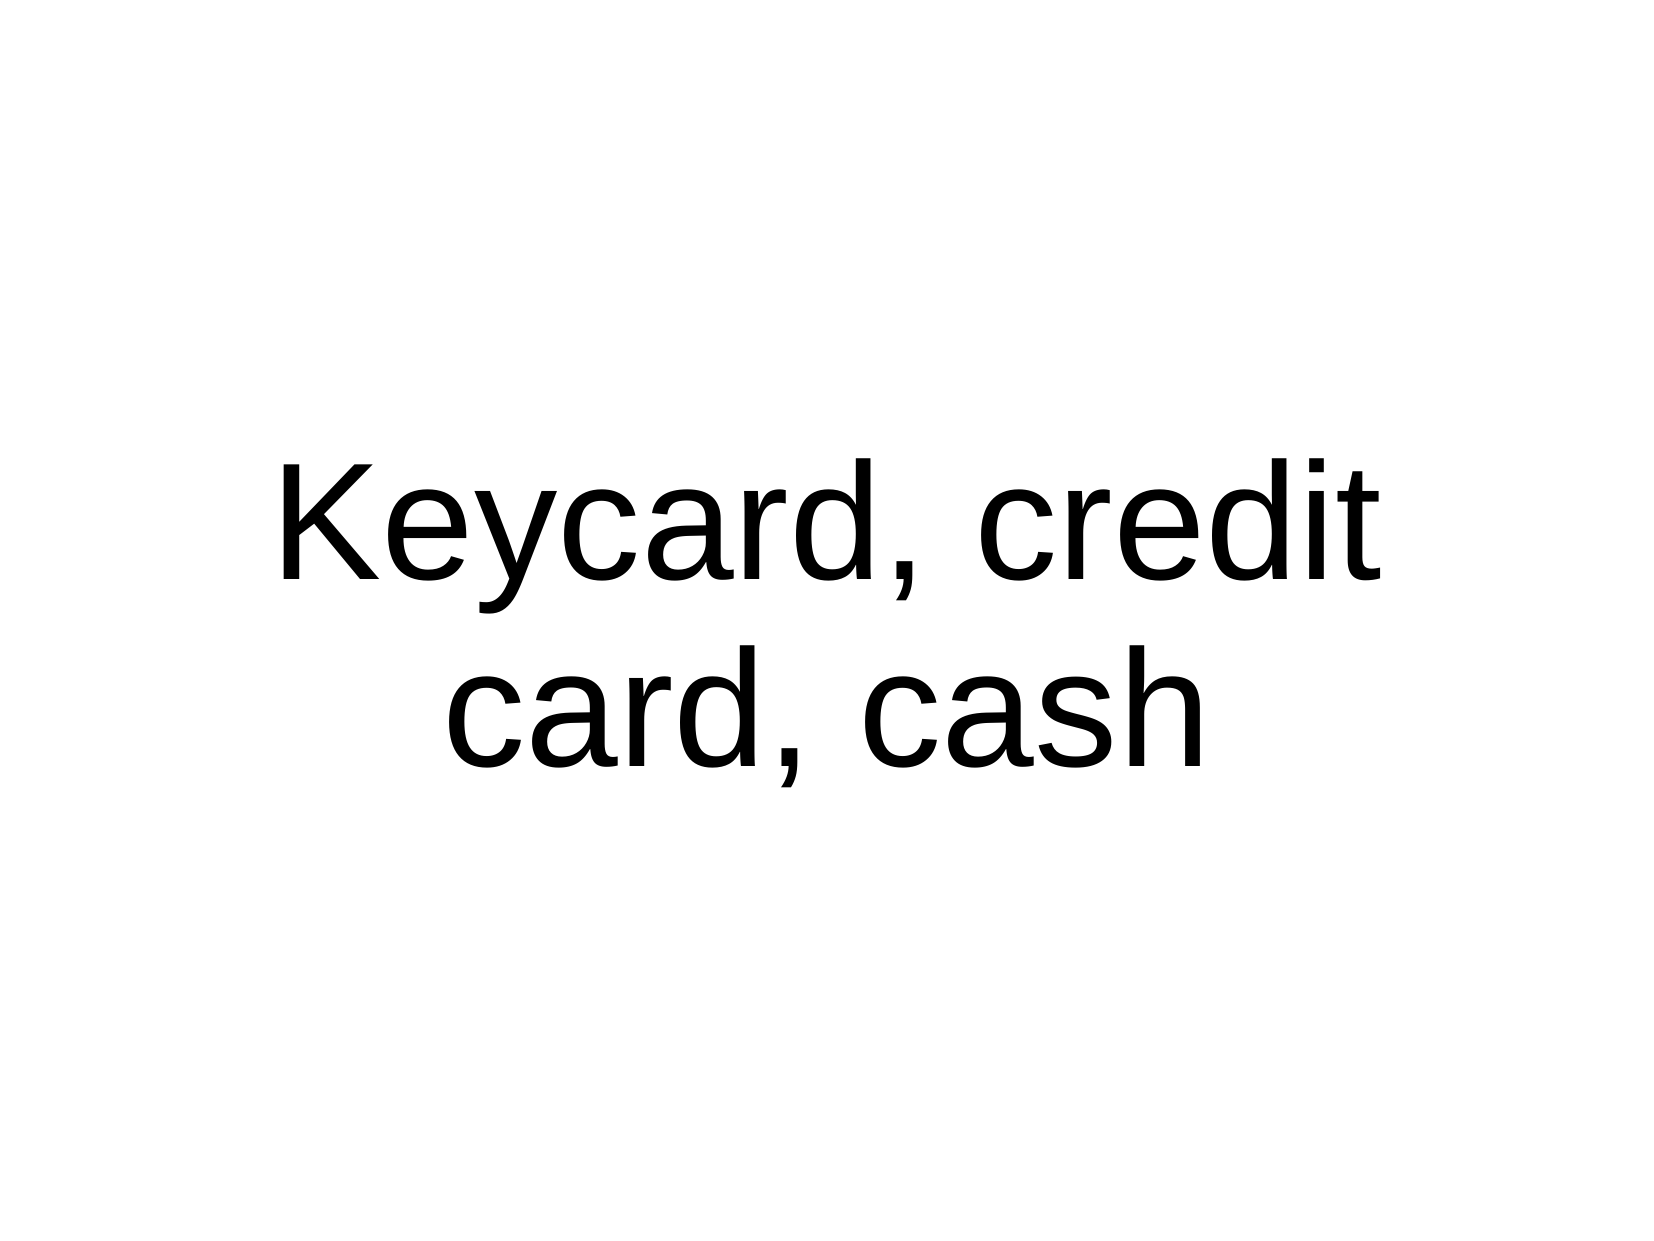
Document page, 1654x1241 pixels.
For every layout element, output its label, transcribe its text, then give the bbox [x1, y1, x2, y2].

title Keycard, credit card, cash [82, 49, 1571, 1182]
